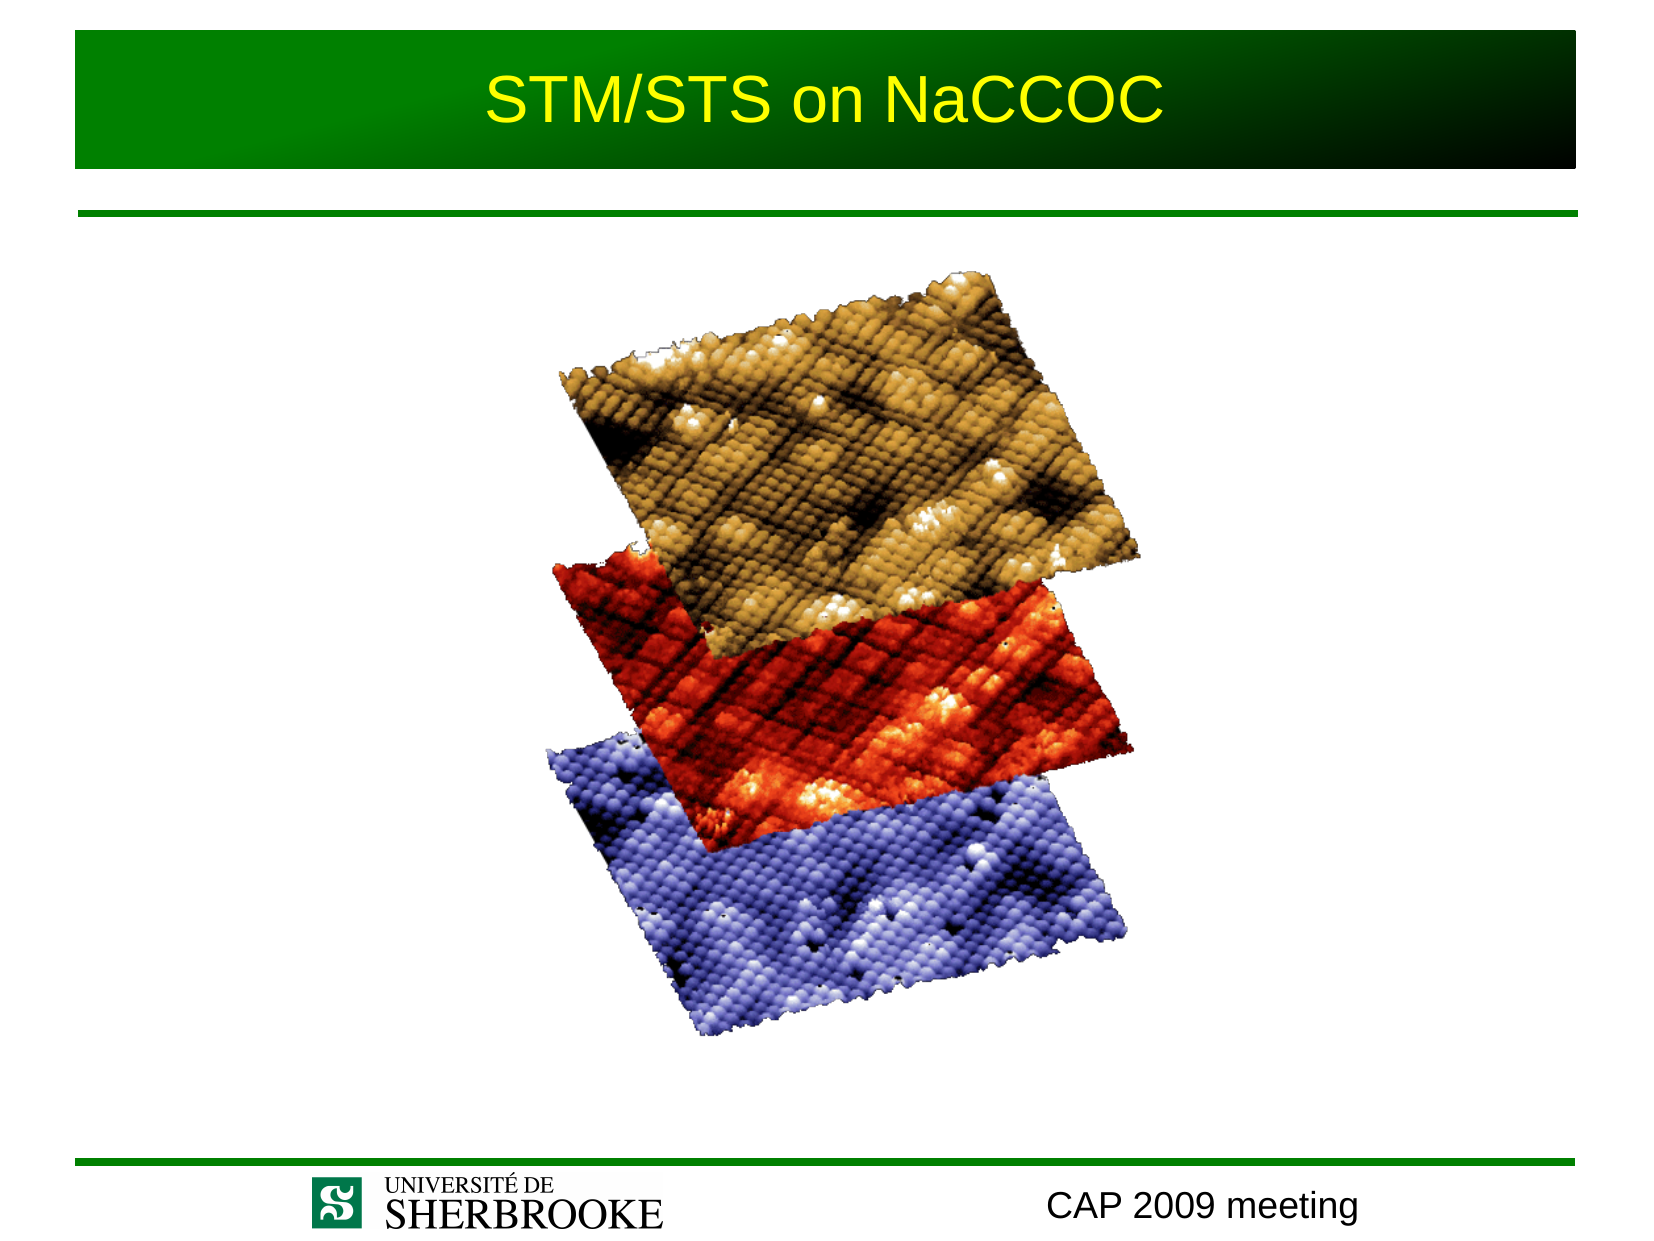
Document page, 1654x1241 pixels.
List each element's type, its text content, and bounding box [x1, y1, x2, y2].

picture [525, 253, 1163, 1069]
title STM/STS on NaCCOC [75, 30, 1576, 169]
picture [312, 1172, 663, 1229]
